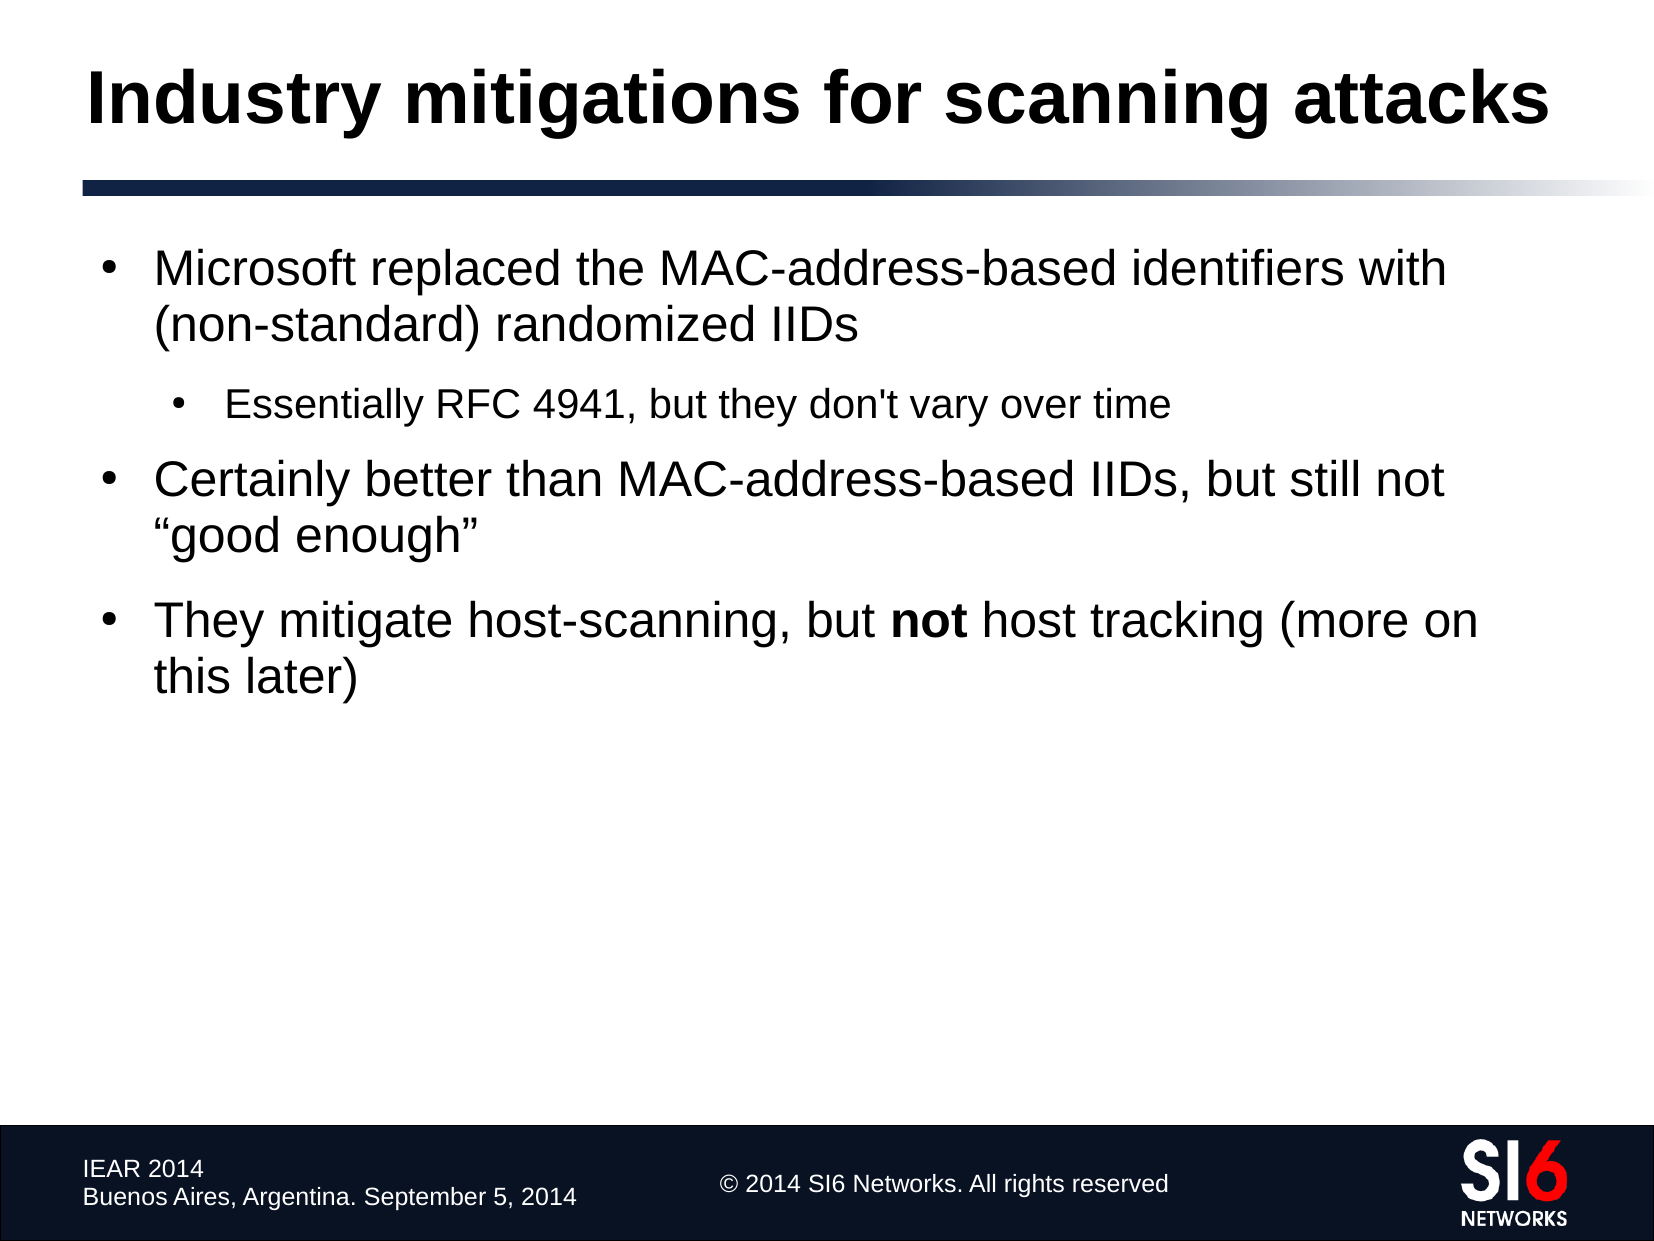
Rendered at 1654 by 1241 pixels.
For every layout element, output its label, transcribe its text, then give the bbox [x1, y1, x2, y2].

list Microsoft replaced the MAC-address-based identifiers with (non-standard) randomized IIDs Essentially RFC 4941, but they don't vary over time Certainly better than MAC-address-based IIDs, but still not “good enough” They mitigate host-scanning, but not host tracking (more on this later) [82, 240, 1571, 1059]
picture [1461, 1139, 1567, 1226]
title Industry mitigations for scanning attacks [86, 30, 1576, 166]
